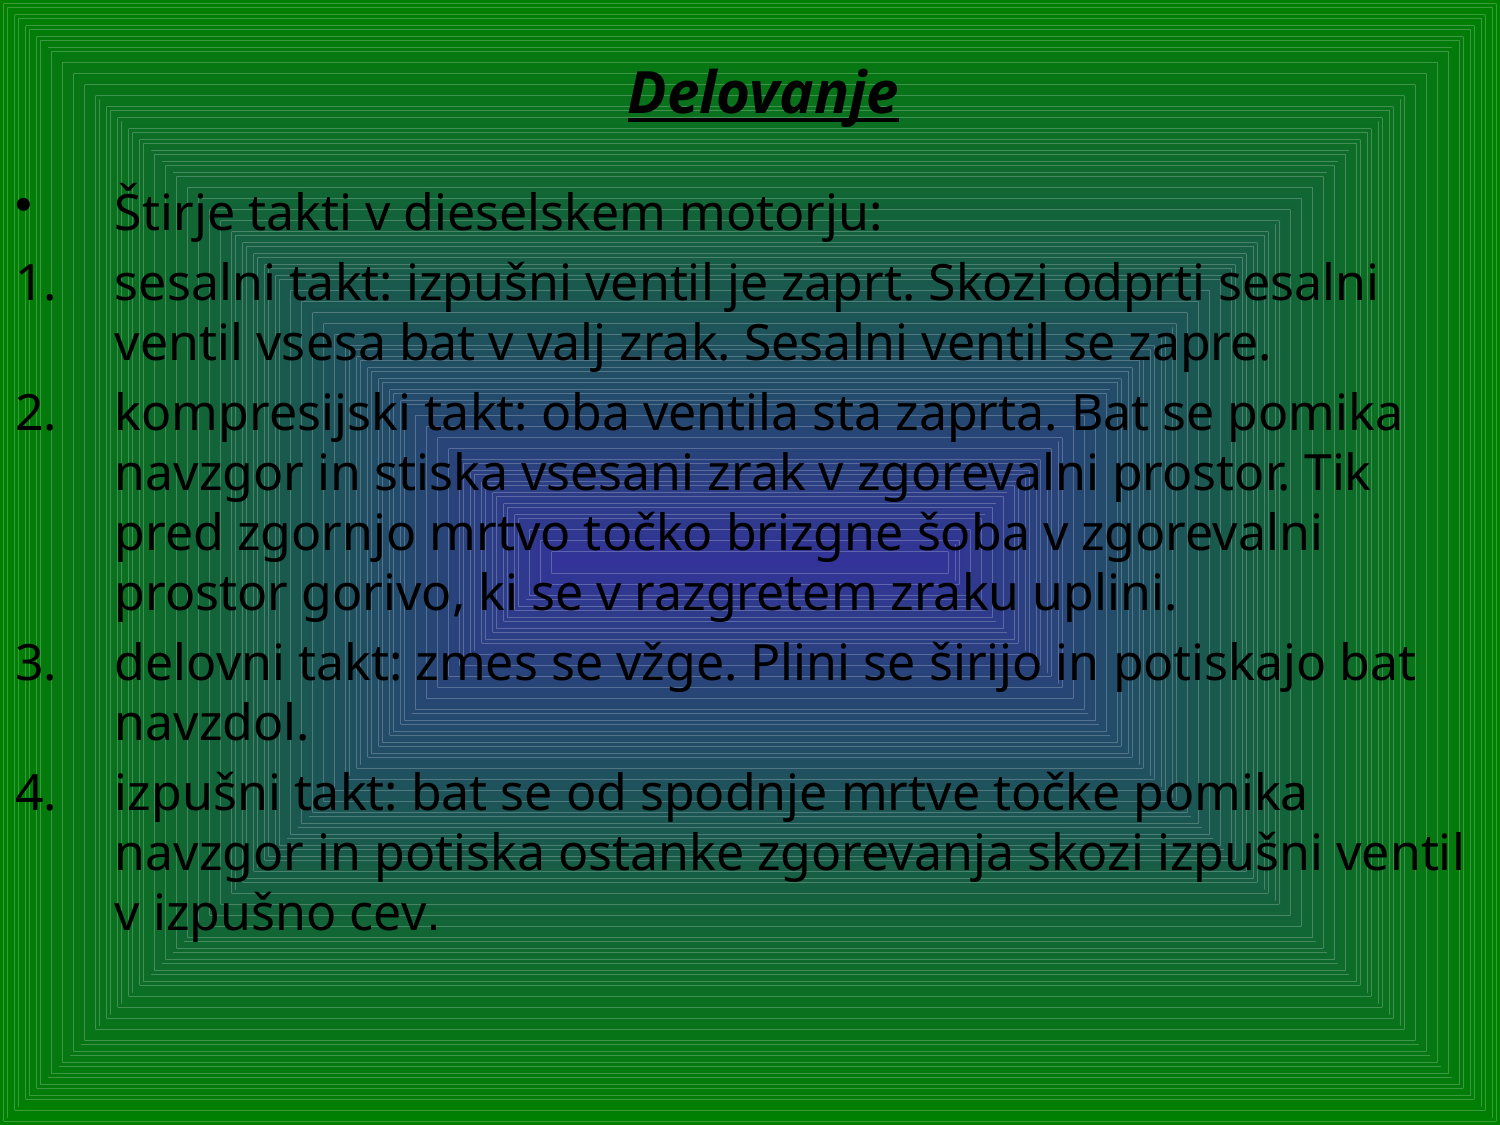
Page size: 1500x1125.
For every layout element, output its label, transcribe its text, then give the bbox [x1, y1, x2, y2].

title Delovanje [88, 42, 1439, 138]
list Štirje takti v dieselskem motorju: sesalni takt: izpušni ventil je zaprt. Skozi odprti sesalni ventil vsesa bat v valj zrak. Sesalni ventil se zapre. kompresijski takt: oba ventila sta zaprta. Bat se pomika navzgor in stiska vsesani zrak v zgorevalni prostor. Tik pred zgornjo mrtvo točko brizgne šoba v zgorevalni prostor gorivo, ki se v razgretem zraku uplini. delovni takt: zmes se vžge. Plini se širijo in potiskajo bat navzdol. izpušni takt: bat se od spodnje mrtve točke pomika navzgor in potiska ostanke zgorevanja skozi izpušni ventil v izpušno cev. [0, 172, 1500, 1125]
